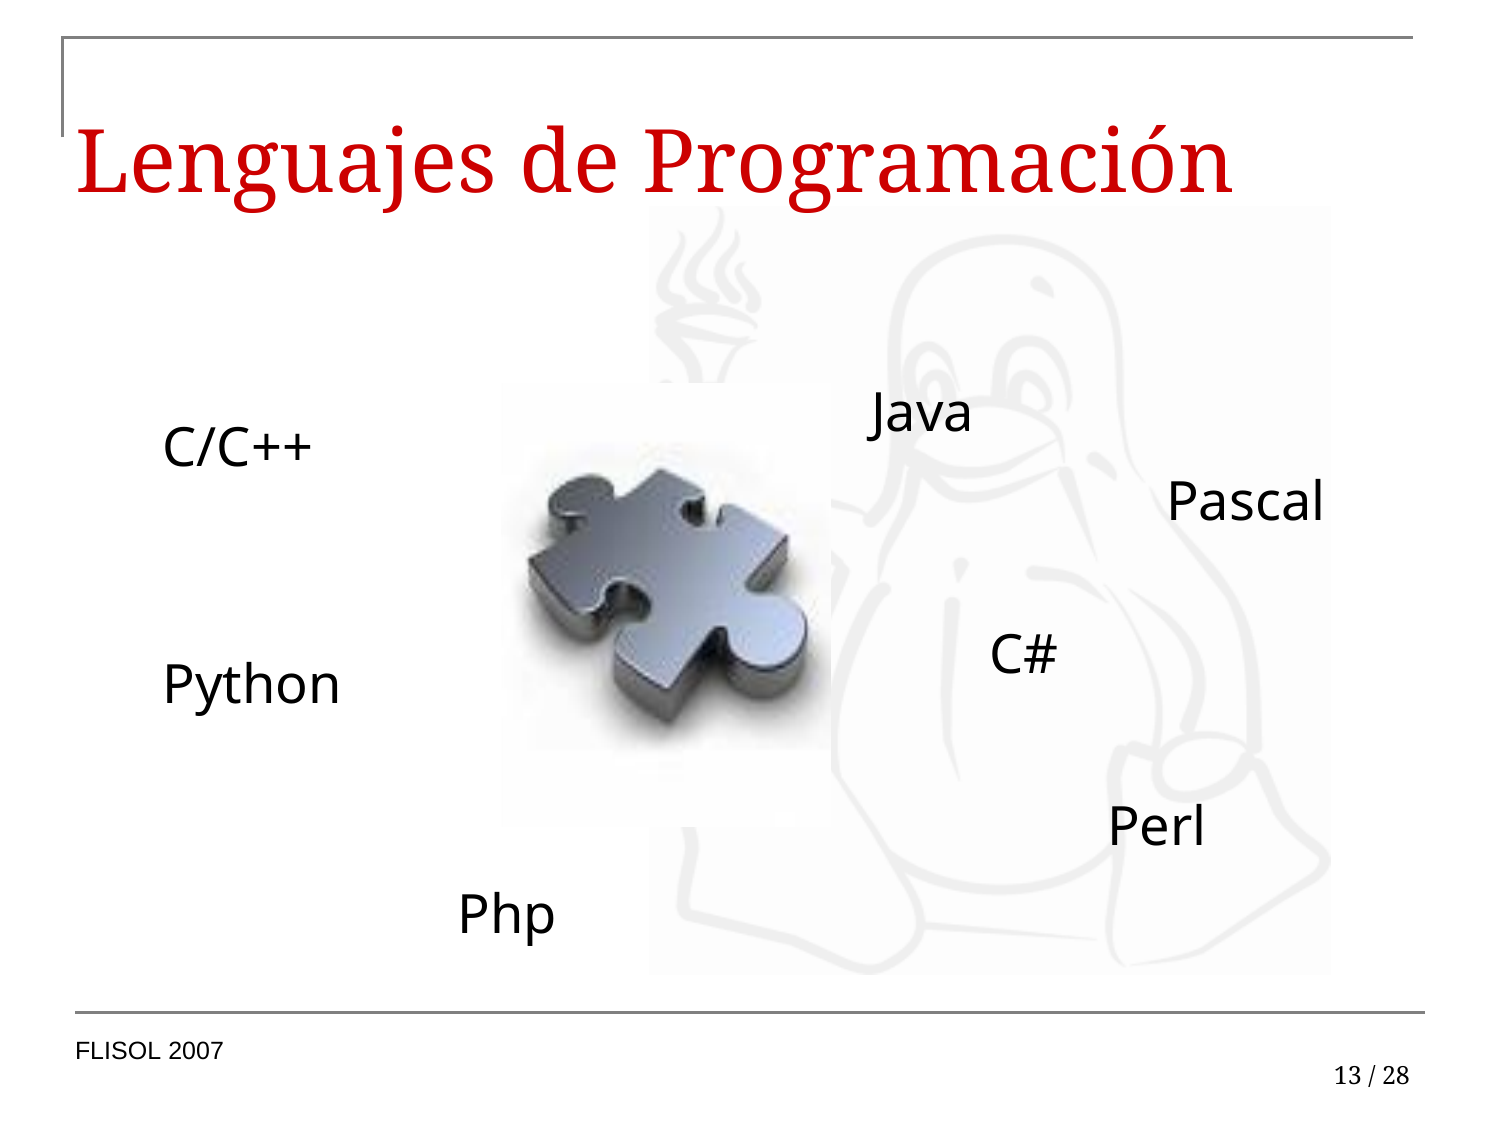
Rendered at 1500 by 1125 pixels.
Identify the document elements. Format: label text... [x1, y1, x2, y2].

text_box Php [442, 850, 709, 945]
text_box C# [974, 590, 1241, 685]
text_box Perl [1092, 761, 1359, 857]
text_box Pascal [1151, 437, 1418, 532]
title Lenguajes de Programación [75, 52, 1426, 264]
text_box Python [147, 620, 414, 715]
picture [501, 264, 1331, 975]
text_box C/C++ [147, 383, 384, 479]
text_box Java [856, 348, 1093, 443]
